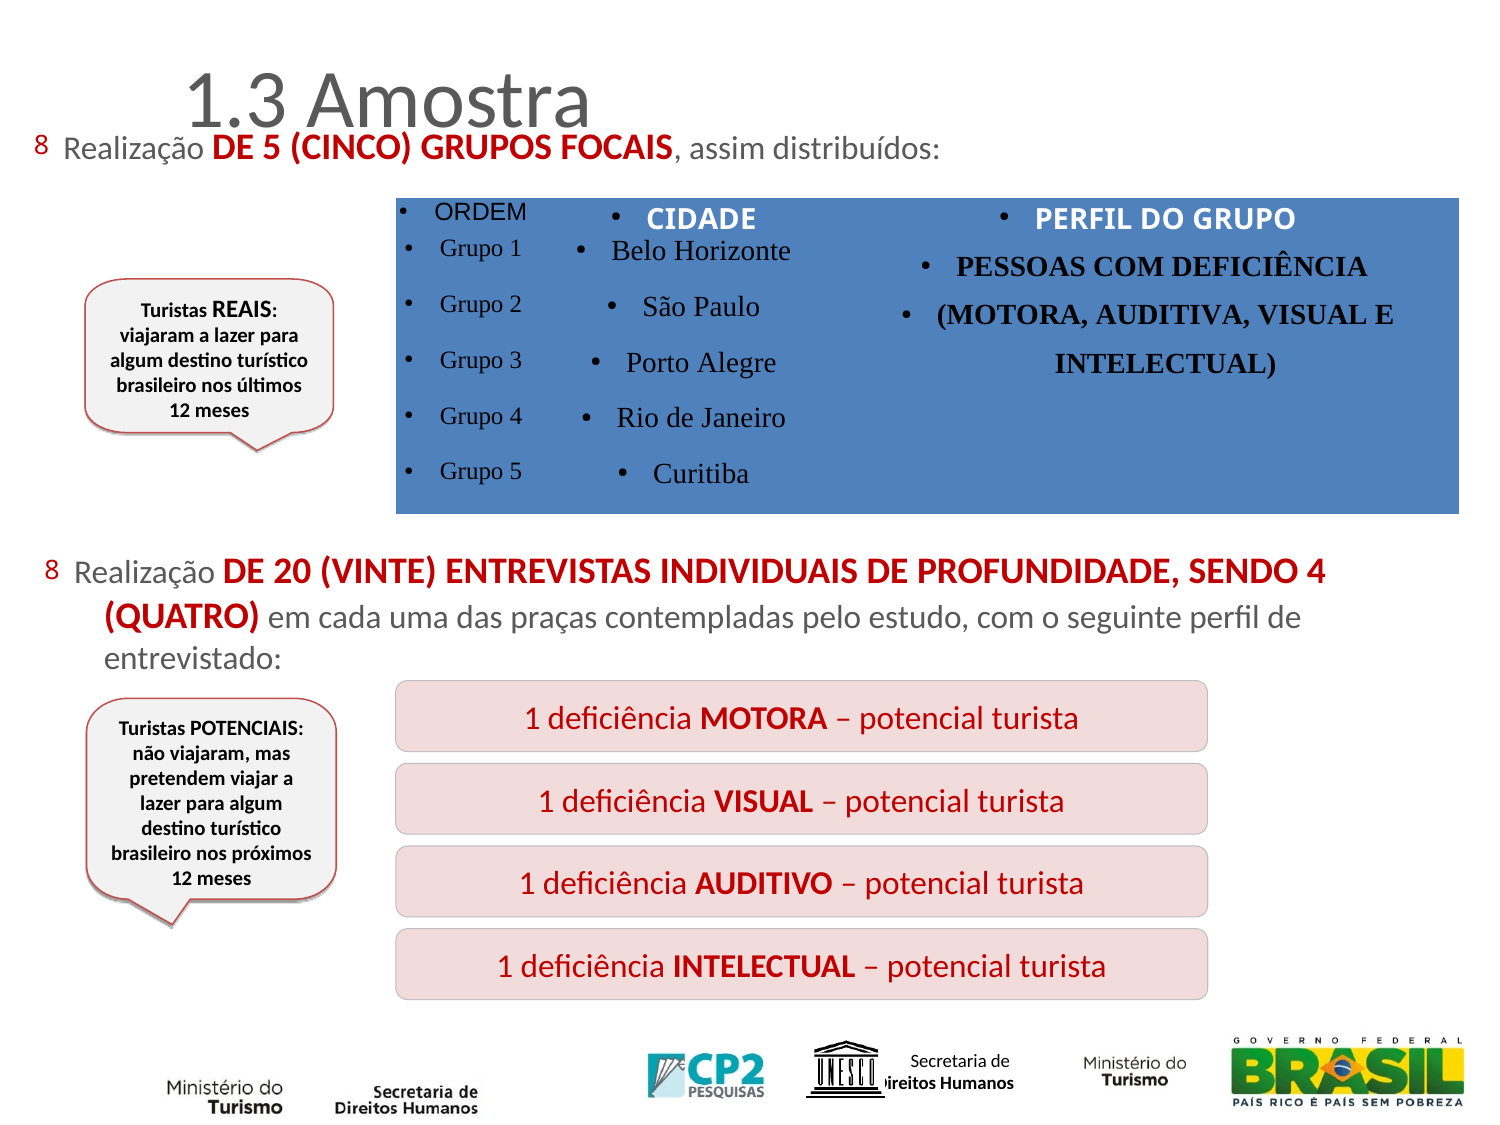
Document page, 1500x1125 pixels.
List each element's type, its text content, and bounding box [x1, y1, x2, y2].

table_cell Grupo 2 [396, 290, 531, 346]
picture [333, 1074, 485, 1123]
text_box Realização de 20 (vinte) entrevistas individuais de profundidade, sendo 4 (quatro) em cada uma das praças contempladas pelo estudo, com o seguinte perfil de entrevistado: [29, 539, 1500, 684]
table_cell Curitiba [531, 458, 837, 514]
table_cell Porto Alegre [531, 346, 837, 402]
text_box 1 deficiência intelectual – potencial turista [395, 928, 1208, 1000]
table_cell Grupo 4 [396, 402, 531, 458]
table_cell Pessoas com deficiência (motora, auditiva, visual e intelectual) [837, 235, 1459, 514]
text_box Turistas POTENCIAIS: não viajaram, mas pretendem viajar a lazer para algum destino turístico brasileiro nos próximos 12 meses [86, 698, 337, 925]
picture [159, 1074, 289, 1121]
table_cell Rio de Janeiro [531, 402, 837, 458]
table_cell Grupo 5 [396, 458, 531, 514]
text_box 1 deficiência auditivo – potencial turista [395, 846, 1208, 917]
table_header CIDADE [531, 198, 837, 235]
table_header PERFIL DO GRUPO [837, 198, 1459, 235]
table_header ORDEM [396, 198, 531, 235]
text_box Turistas REAIS: viajaram a lazer para algum destino turístico brasileiro nos últimos 12 meses [85, 278, 334, 451]
table_cell Grupo 3 [396, 346, 531, 402]
table_cell São Paulo [531, 290, 837, 346]
text_box 1 deficiência motora – potencial turista [395, 684, 1208, 752]
table_cell Belo Horizonte [531, 235, 837, 290]
text_box 1 deficiência visual – potencial turista [395, 763, 1208, 835]
table_cell Grupo 1 [396, 235, 531, 290]
title 1.3 Amostra [167, 0, 1500, 188]
text_box Realização de 5 (cinco) grupos focais, assim distribuídos: [19, 92, 1448, 175]
